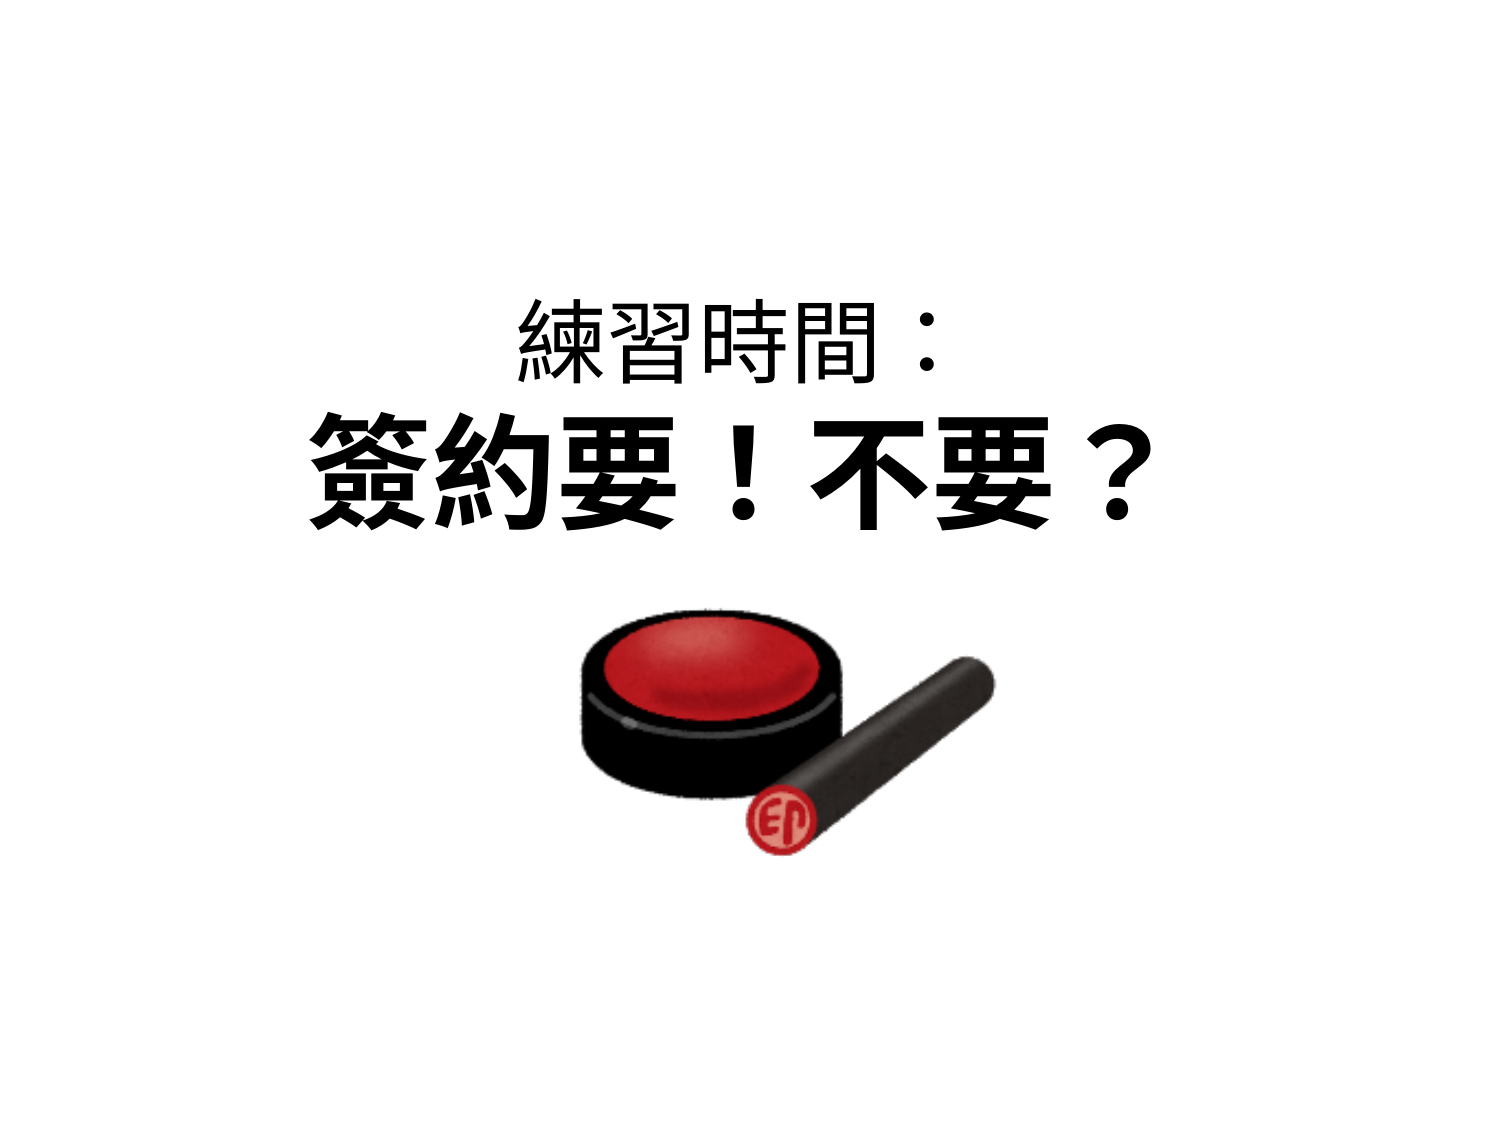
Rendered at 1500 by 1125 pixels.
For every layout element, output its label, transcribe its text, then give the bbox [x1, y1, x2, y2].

picture [567, 545, 1003, 889]
text_box 練習時間： 簽約要！不要？ [97, 283, 1392, 546]
